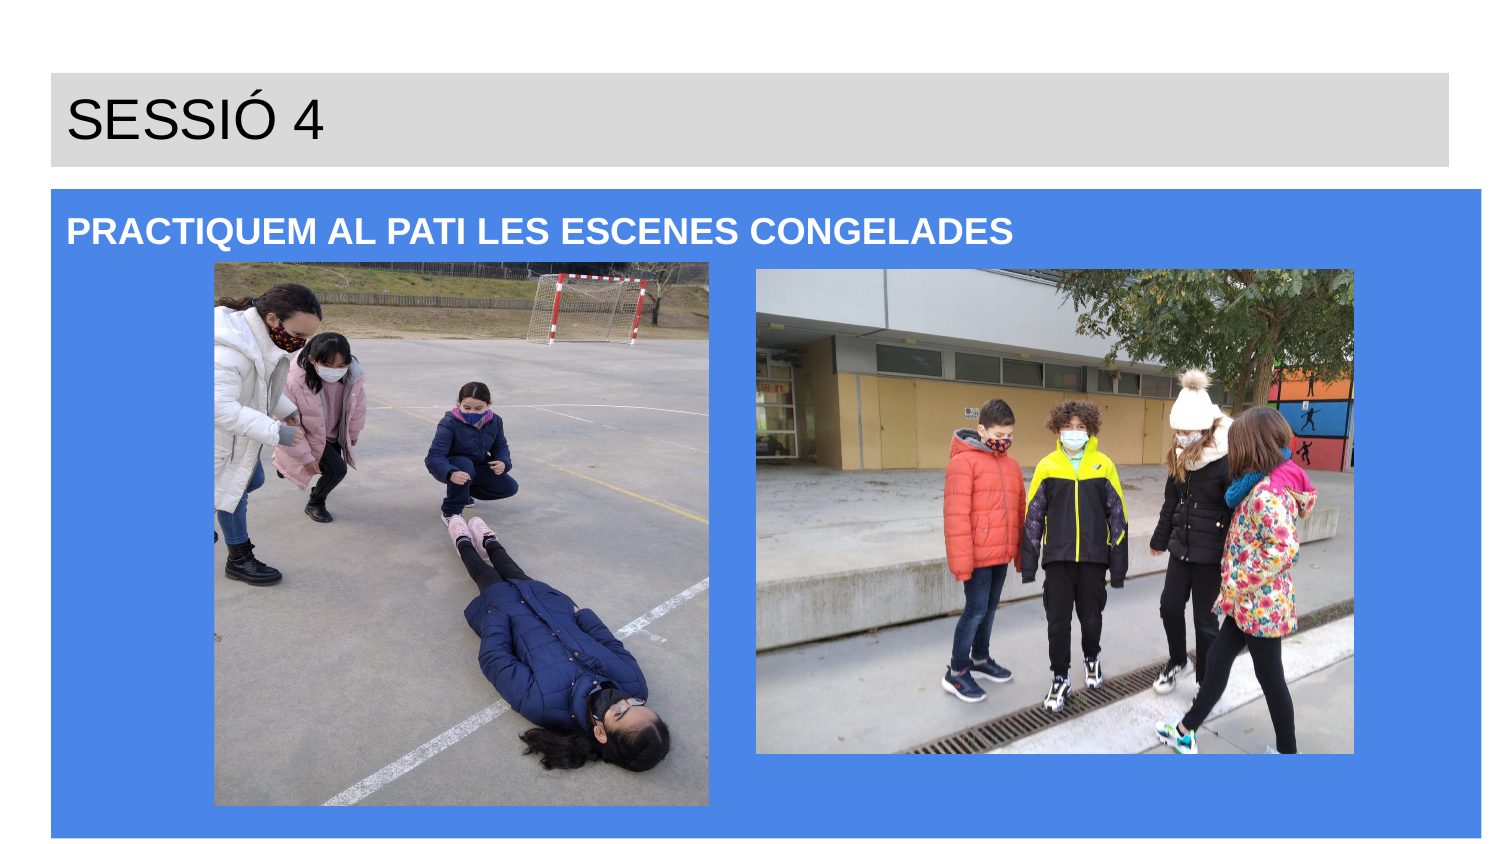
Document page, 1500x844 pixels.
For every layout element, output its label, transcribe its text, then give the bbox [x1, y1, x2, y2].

title SESSIÓ 4 [51, 72, 1449, 167]
picture [214, 235, 1354, 839]
list PRACTIQUEM AL PATI LES ESCENES CONGELADES [51, 189, 1482, 839]
